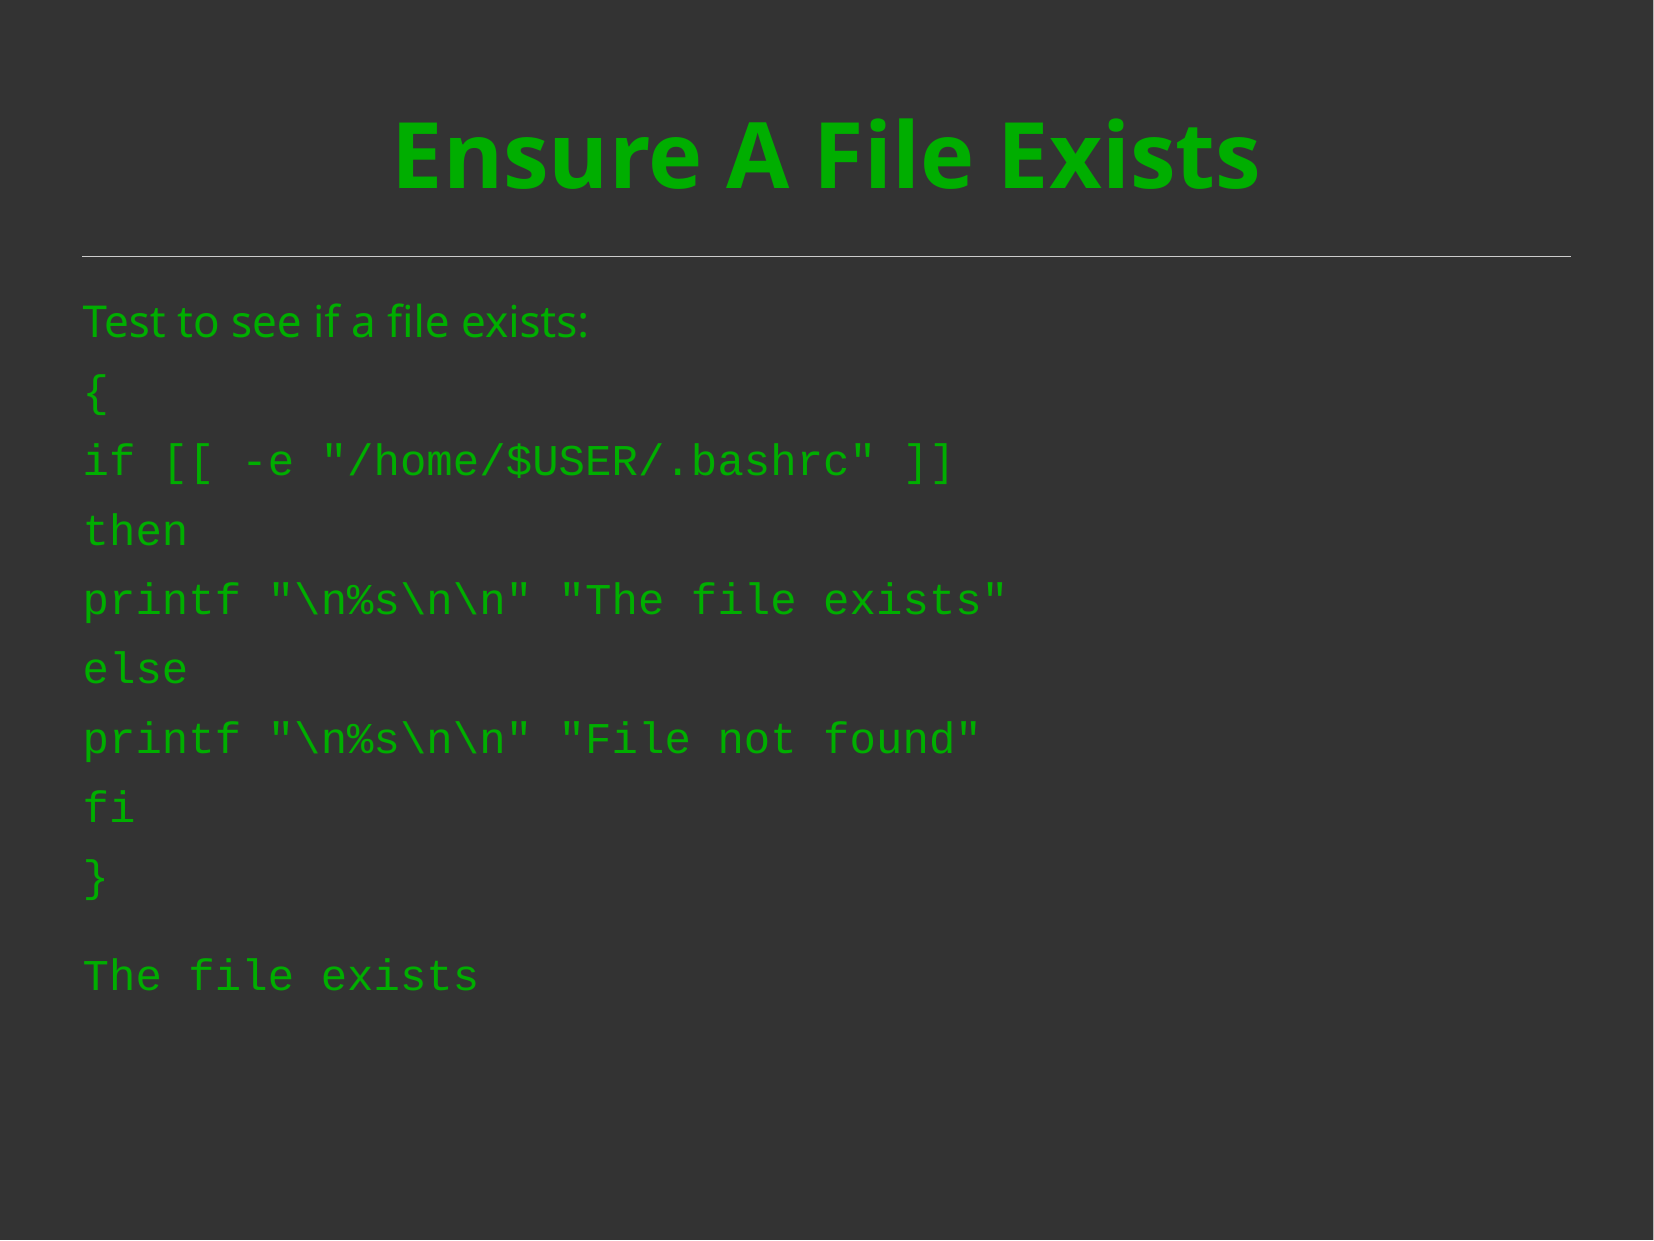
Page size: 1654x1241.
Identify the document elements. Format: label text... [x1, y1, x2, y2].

title Ensure A File Exists [82, 49, 1571, 257]
list Test to see if a file exists: { if [[ -e "/home/$USER/.bashrc" ]] then printf "\n%s\n\n" "The file exists" else printf "\n%s\n\n" "File not found" fi } The file exists [82, 290, 1571, 1010]
